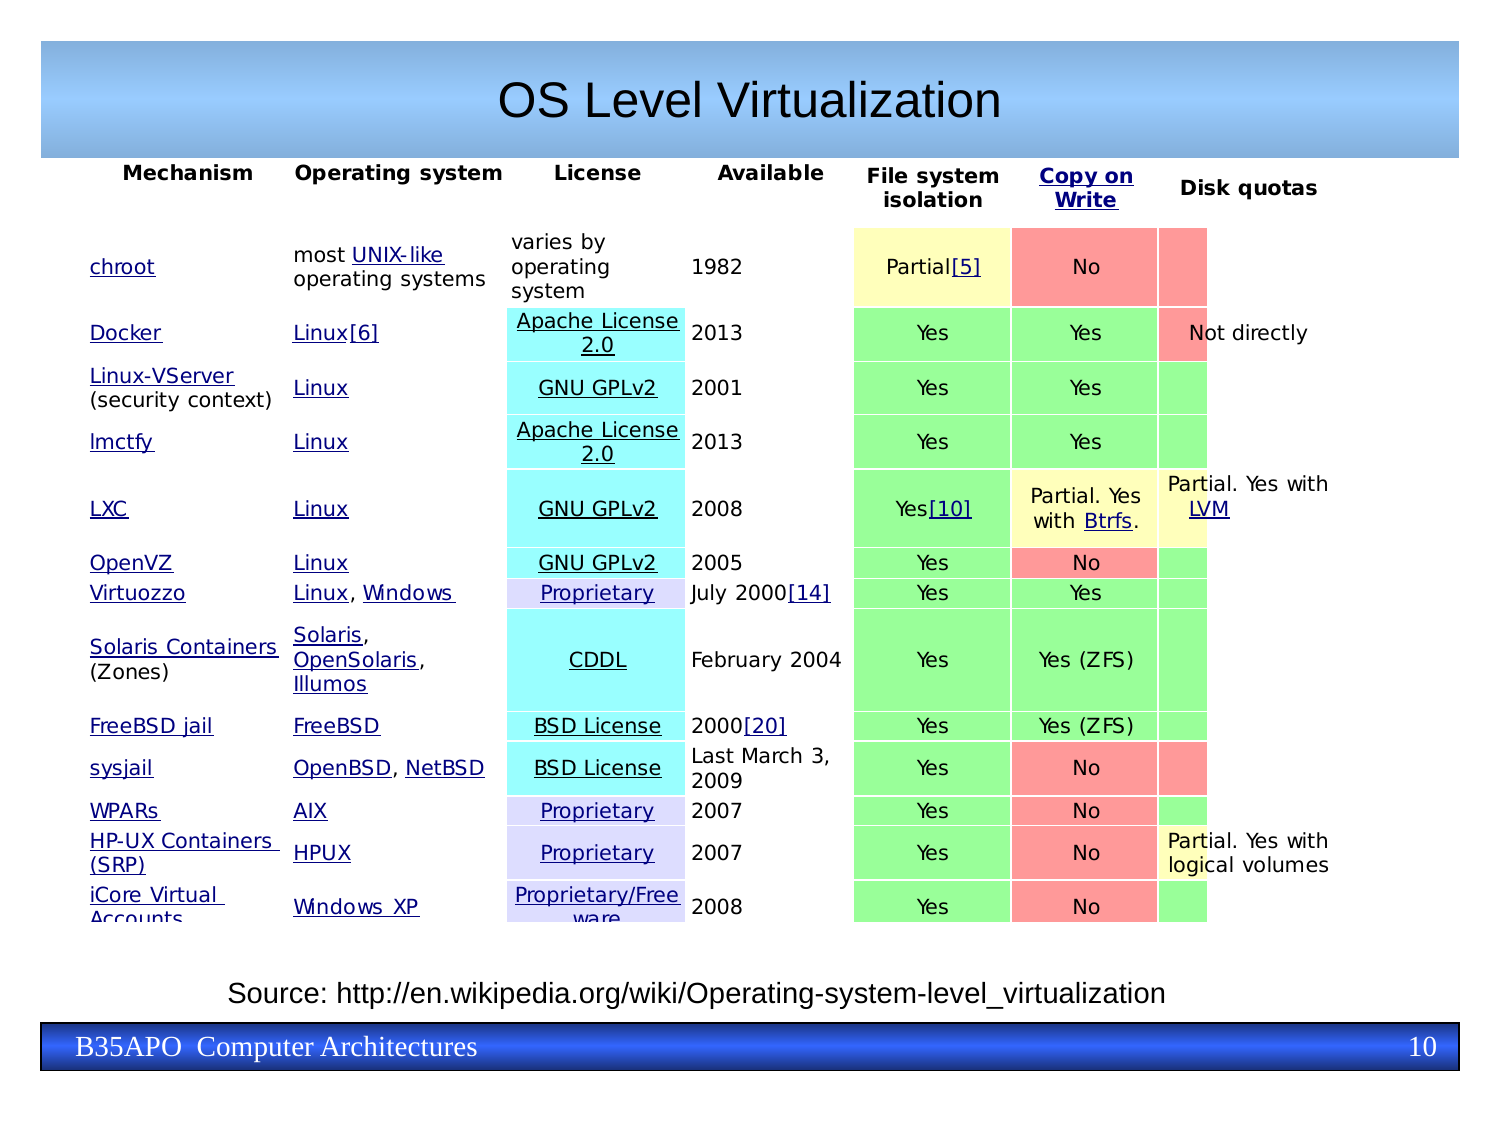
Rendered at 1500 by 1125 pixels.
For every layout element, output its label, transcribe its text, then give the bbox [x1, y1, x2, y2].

text_box Source: http://en.wikipedia.org/wiki/Operating-system-level_virtualization [212, 970, 1338, 1033]
chart [0, 1, 1500, 922]
